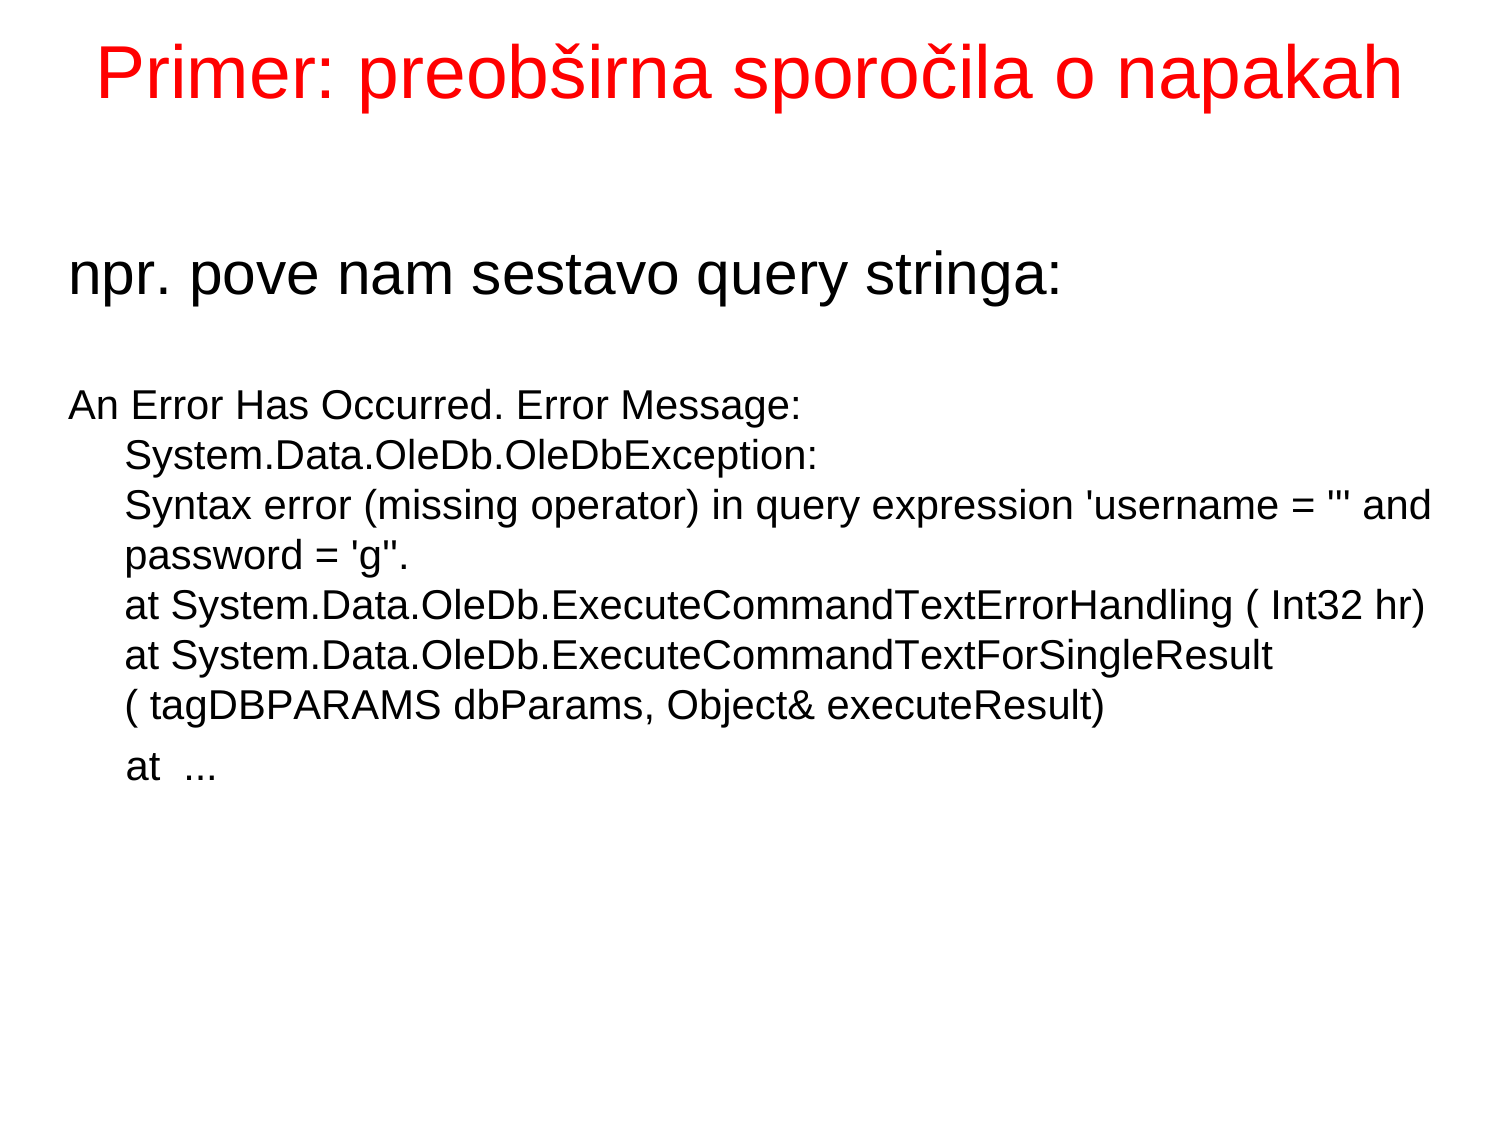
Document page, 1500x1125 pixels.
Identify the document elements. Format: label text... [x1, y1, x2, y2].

title Primer: preobširna sporočila o napakah [0, 11, 1500, 126]
list npr. pove nam sestavo query stringa: An Error Has Occurred. Error Message: System.Data.OleDb.OleDbException: Syntax error (missing operator) in query expression 'username = ''' and password = 'g''. at System.Data.OleDb.ExecuteCommandTextErrorHandling ( Int32 hr) at System.Data.OleDb.ExecuteCommandTextForSingleResult ( tagDBPARAMS dbParams, Object& executeResult) at ... [53, 139, 1471, 882]
